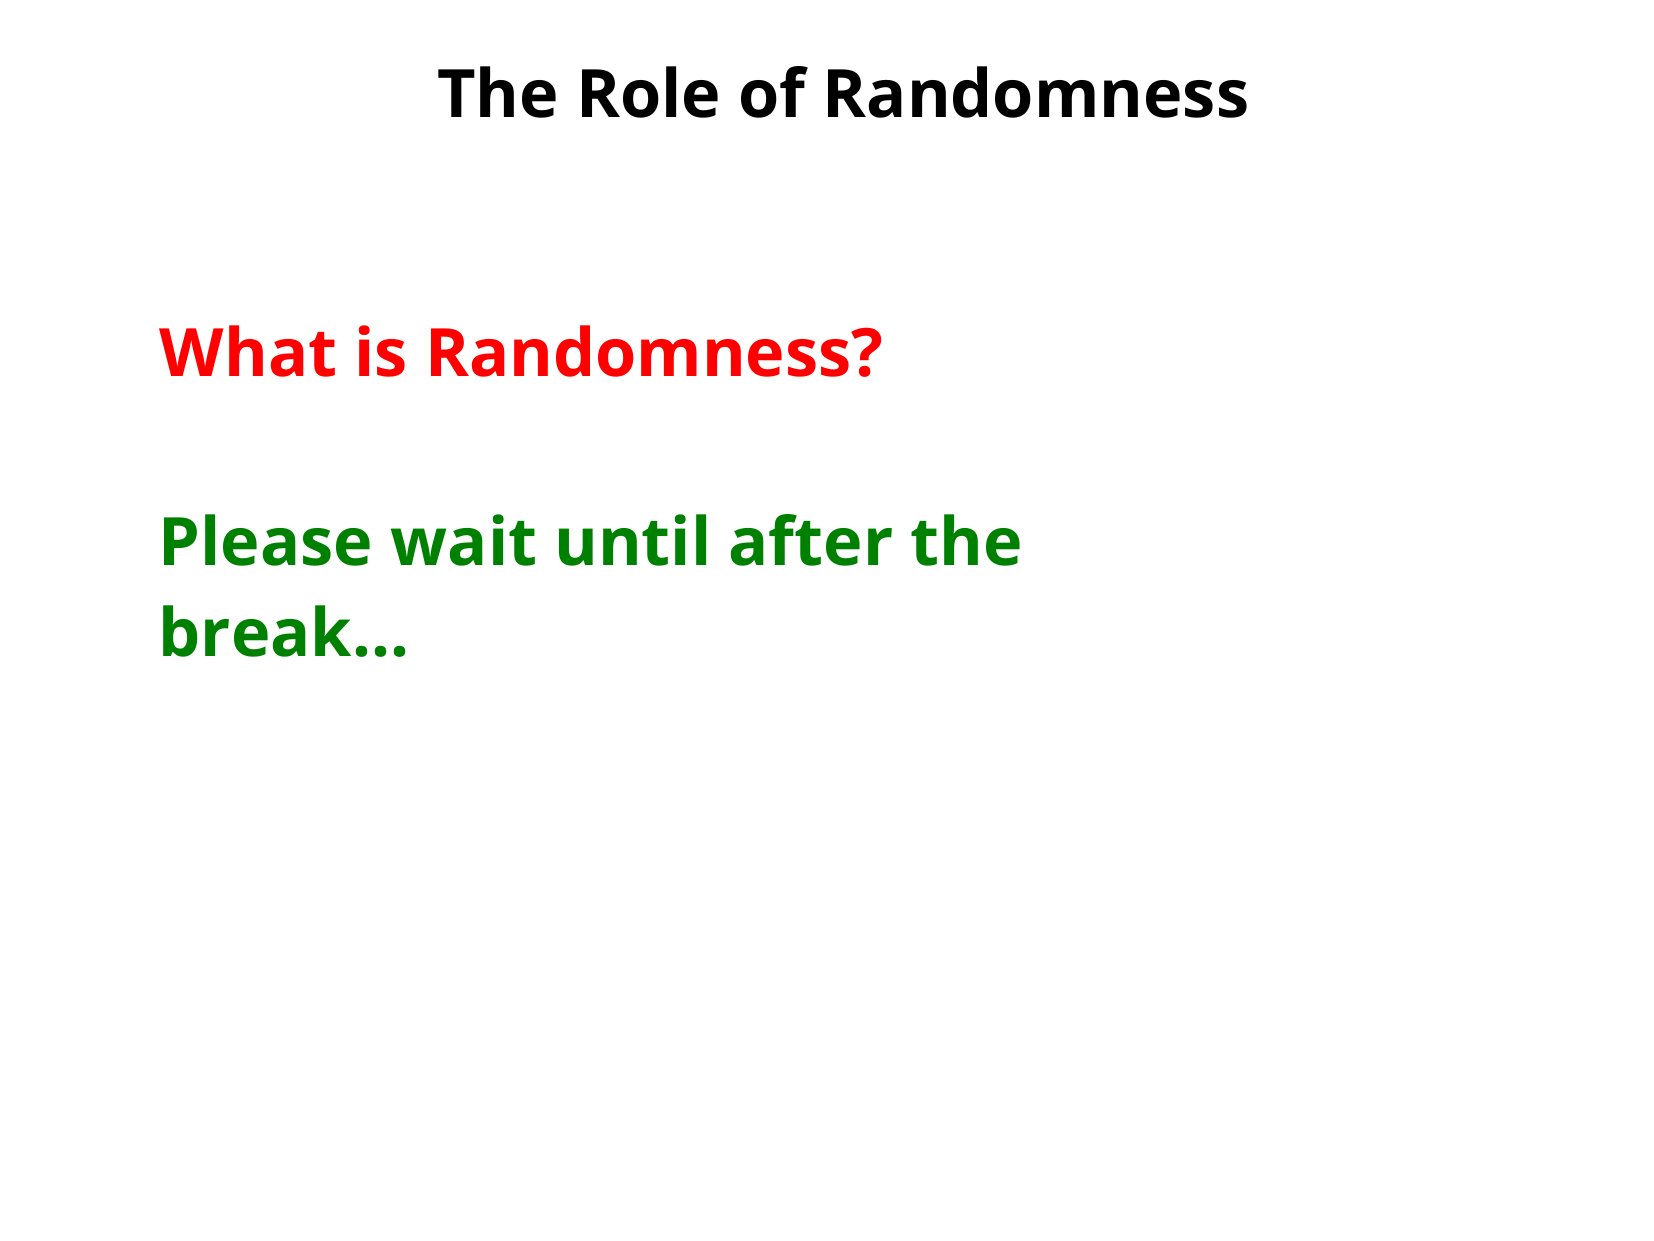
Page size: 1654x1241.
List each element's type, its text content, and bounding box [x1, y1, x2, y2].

text_box What is Randomness? [140, 293, 1515, 392]
text_box The Role of Randomness [418, 34, 1654, 133]
text_box Please wait until after the break... [139, 482, 1240, 581]
